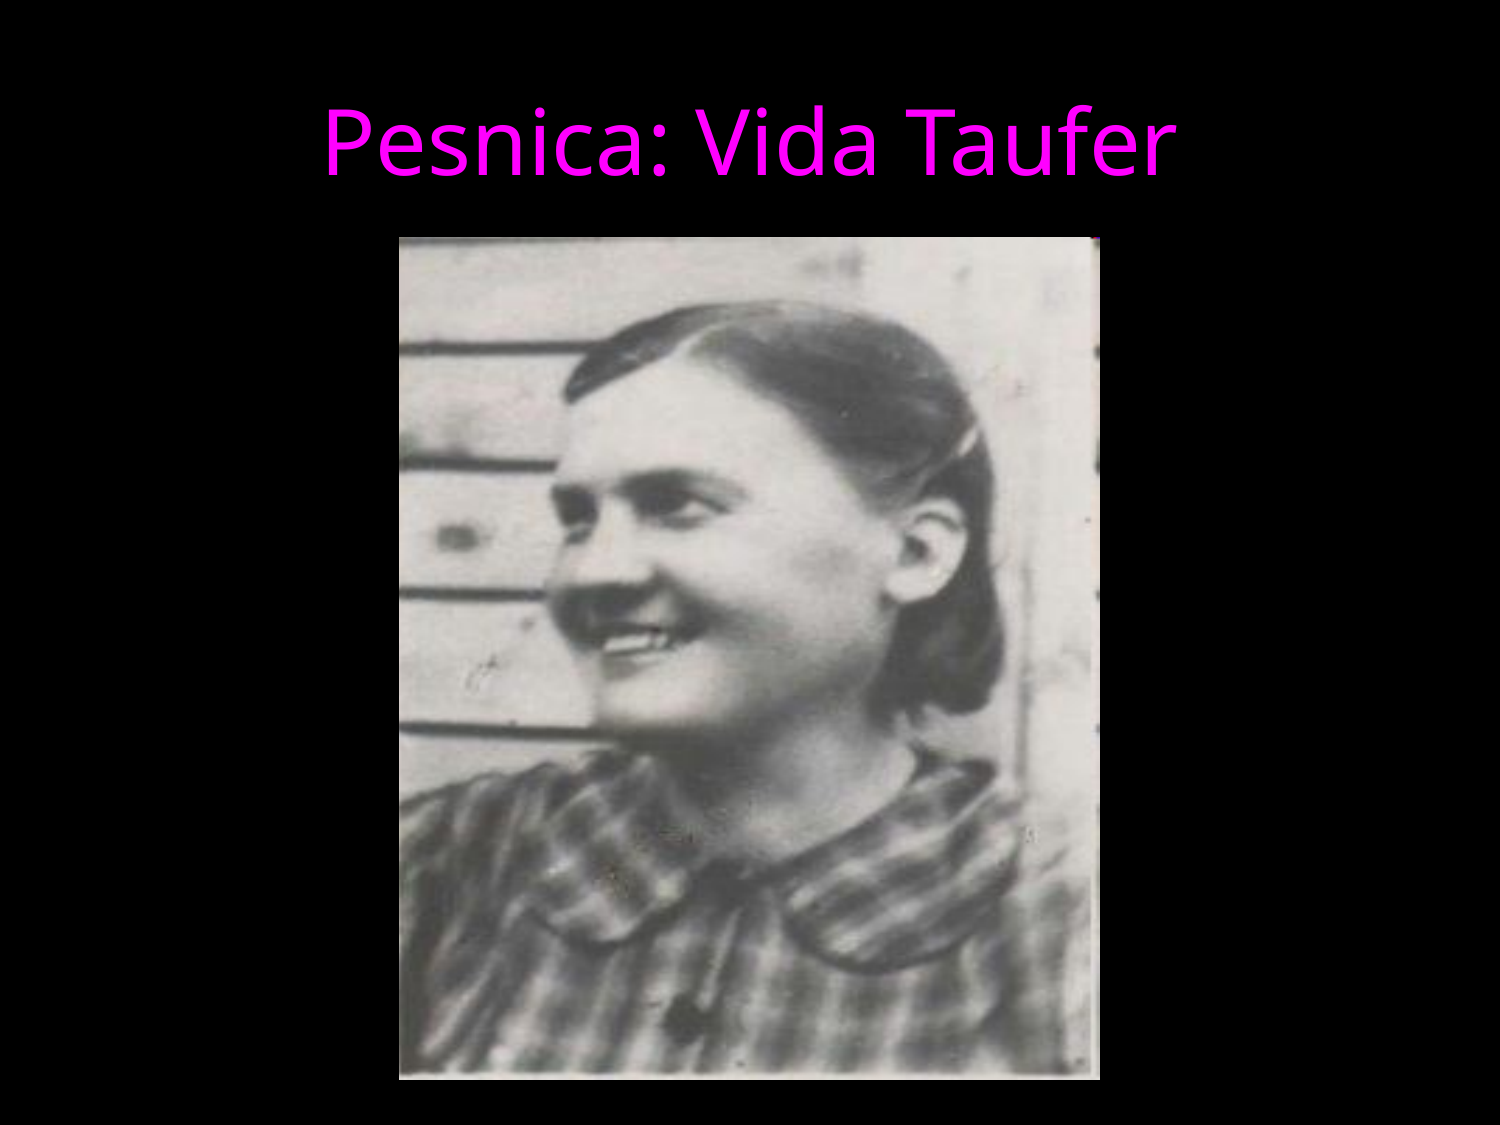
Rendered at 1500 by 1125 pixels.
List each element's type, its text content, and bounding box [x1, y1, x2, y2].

picture [399, 237, 1100, 1080]
title Pesnica: Vida Taufer [75, 45, 1425, 233]
